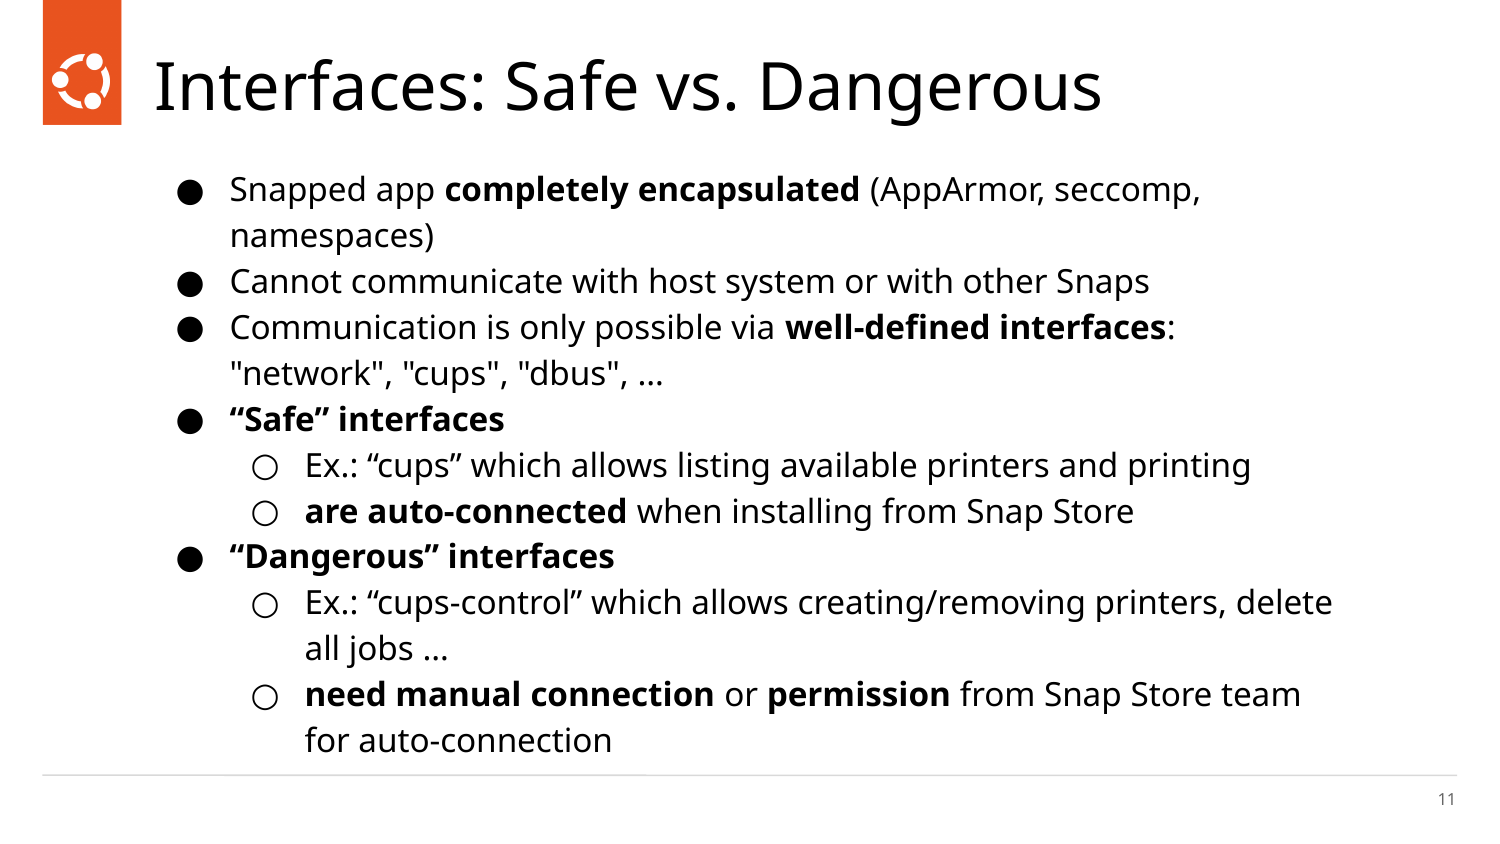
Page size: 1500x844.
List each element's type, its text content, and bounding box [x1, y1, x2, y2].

list Snapped app completely encapsulated (AppArmor, seccomp, namespaces) Cannot communicate with host system or with other Snaps Communication is only possible via well-defined interfaces: "network", "cups", "dbus", … “Safe” interfaces Ex.: “cups” which allows listing available printers and printing are auto-connected when installing from Snap Store “Dangerous” interfaces Ex.: “cups-control” which allows creating/removing printers, delete all jobs … need manual connection or permission from Snap Store team for auto-connection [154, 162, 1343, 768]
title Interfaces: Safe vs. Dangerous [154, 43, 1388, 126]
slide_number <number> [1381, 773, 1472, 839]
